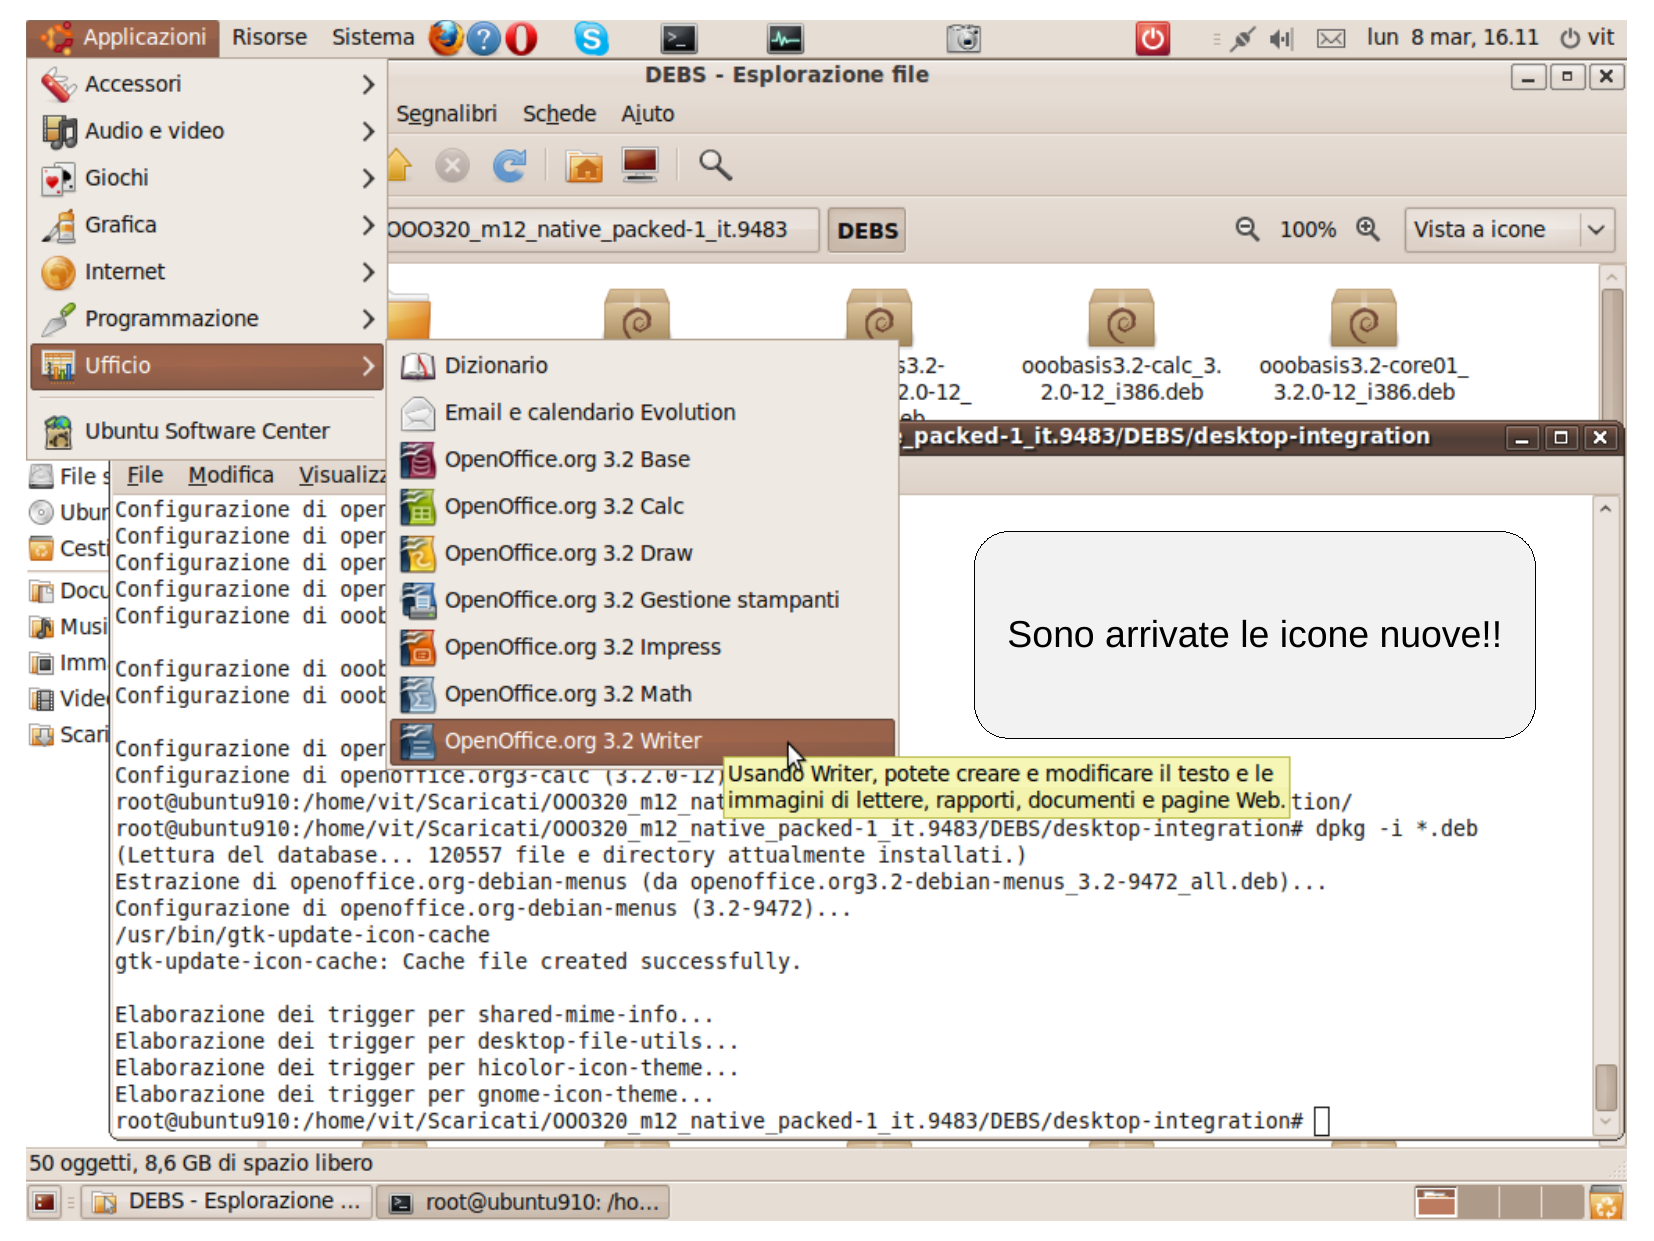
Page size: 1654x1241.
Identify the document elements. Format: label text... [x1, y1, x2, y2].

text_box Sono arrivate le icone nuove!! [974, 531, 1536, 739]
picture [0, 0, 1654, 1241]
